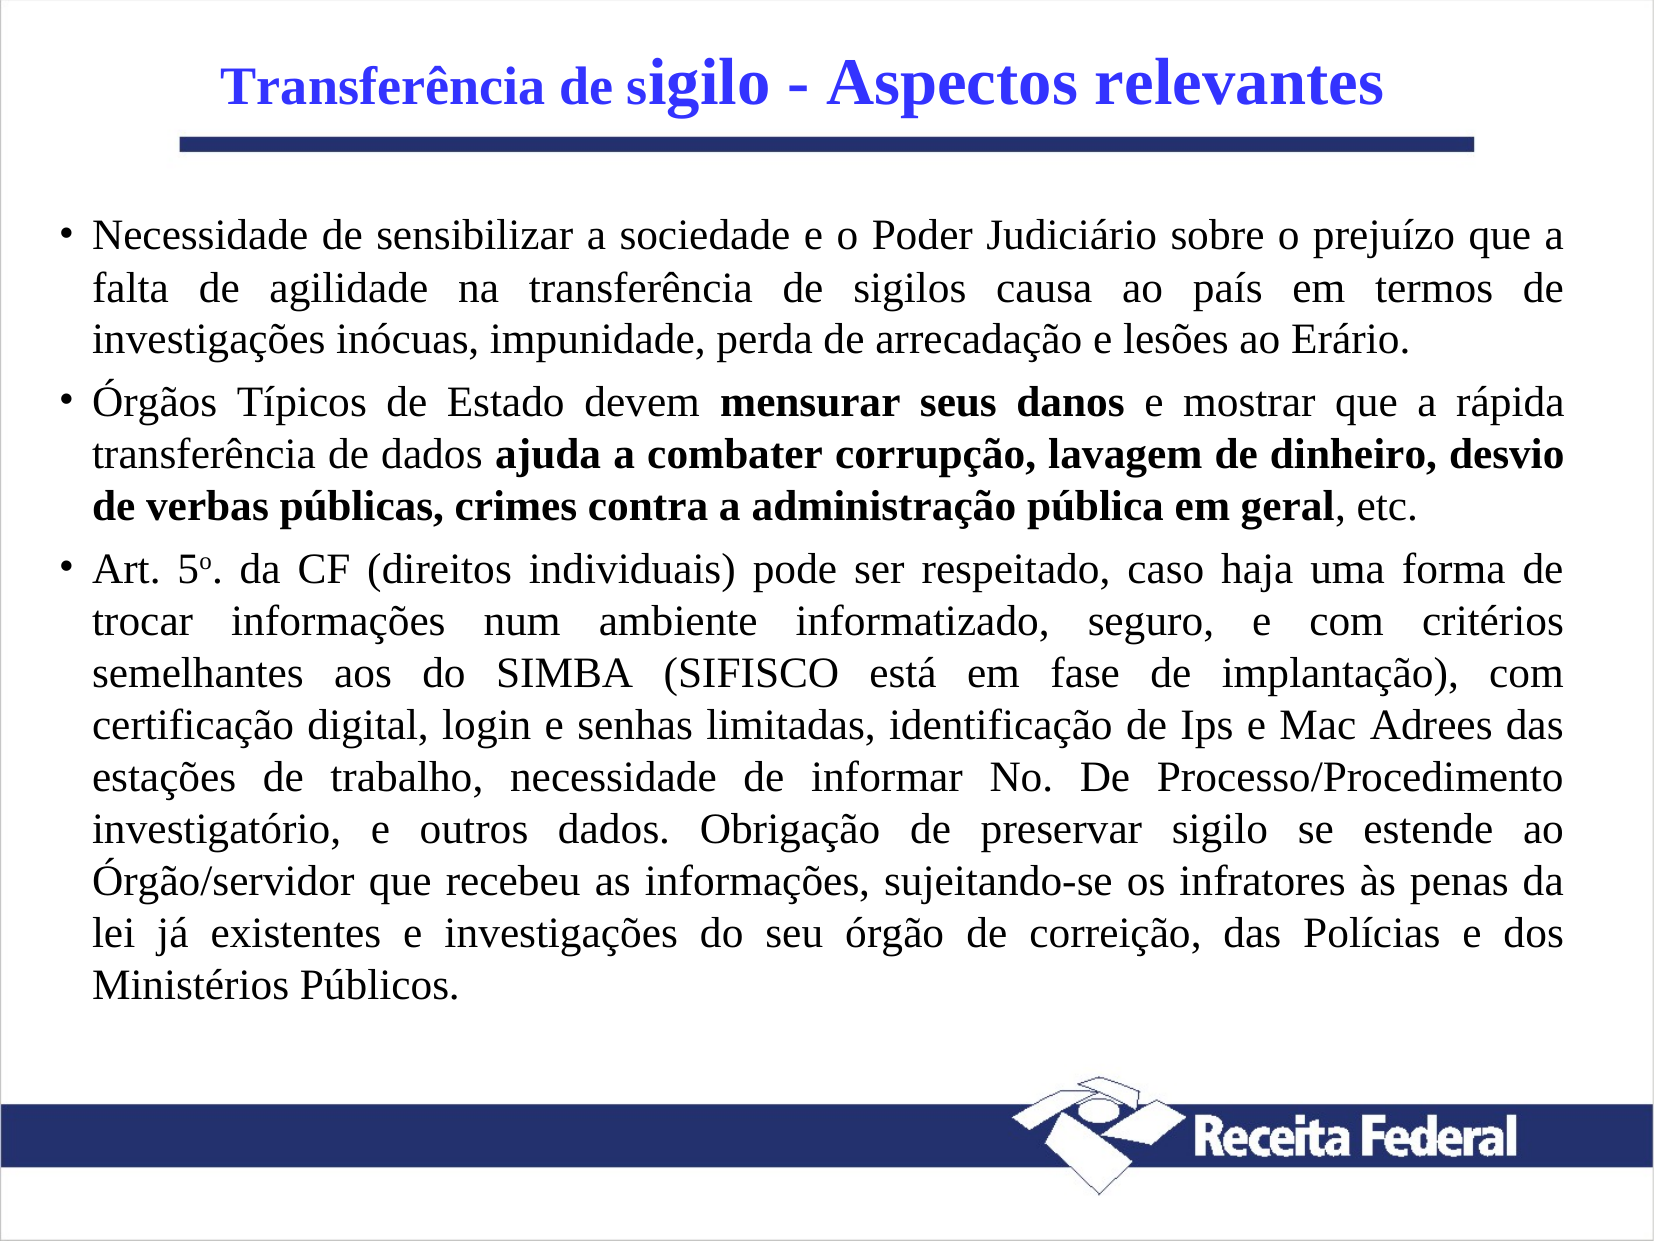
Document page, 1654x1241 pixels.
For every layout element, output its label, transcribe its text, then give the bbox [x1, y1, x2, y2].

picture [0, 0, 1654, 1241]
list Necessidade de sensibilizar a sociedade e o Poder Judiciário sobre o prejuízo que a falta de agilidade na transferência de sigilos causa ao país em termos de investigações inócuas, impunidade, perda de arrecadação e lesões ao Erário. Órgãos Típicos de Estado devem mensurar seus danos e mostrar que a rápida transferência de dados ajuda a combater corrupção, lavagem de dinheiro, desvio de verbas públicas, crimes contra a administração pública em geral, etc. Art. 5o. da CF (direitos individuais) pode ser respeitado, caso haja uma forma de trocar informações num ambiente informatizado, seguro, e com critérios semelhantes aos do SIMBA (SIFISCO está em fase de implantação), com certificação digital, login e senhas limitadas, identificação de Ips e Mac Adrees das estações de trabalho, necessidade de informar No. De Processo/Procedimento investigatório, e outros dados. Obrigação de preservar sigilo se estende ao Órgão/servidor que recebeu as informações, sujeitando-se os infratores às penas da lei já existentes e investigações do seu órgão de correição, das Polícias e dos Ministérios Públicos. [59, 206, 1565, 1063]
title Transferência de sigilo - Aspectos relevantes [59, 0, 1548, 119]
